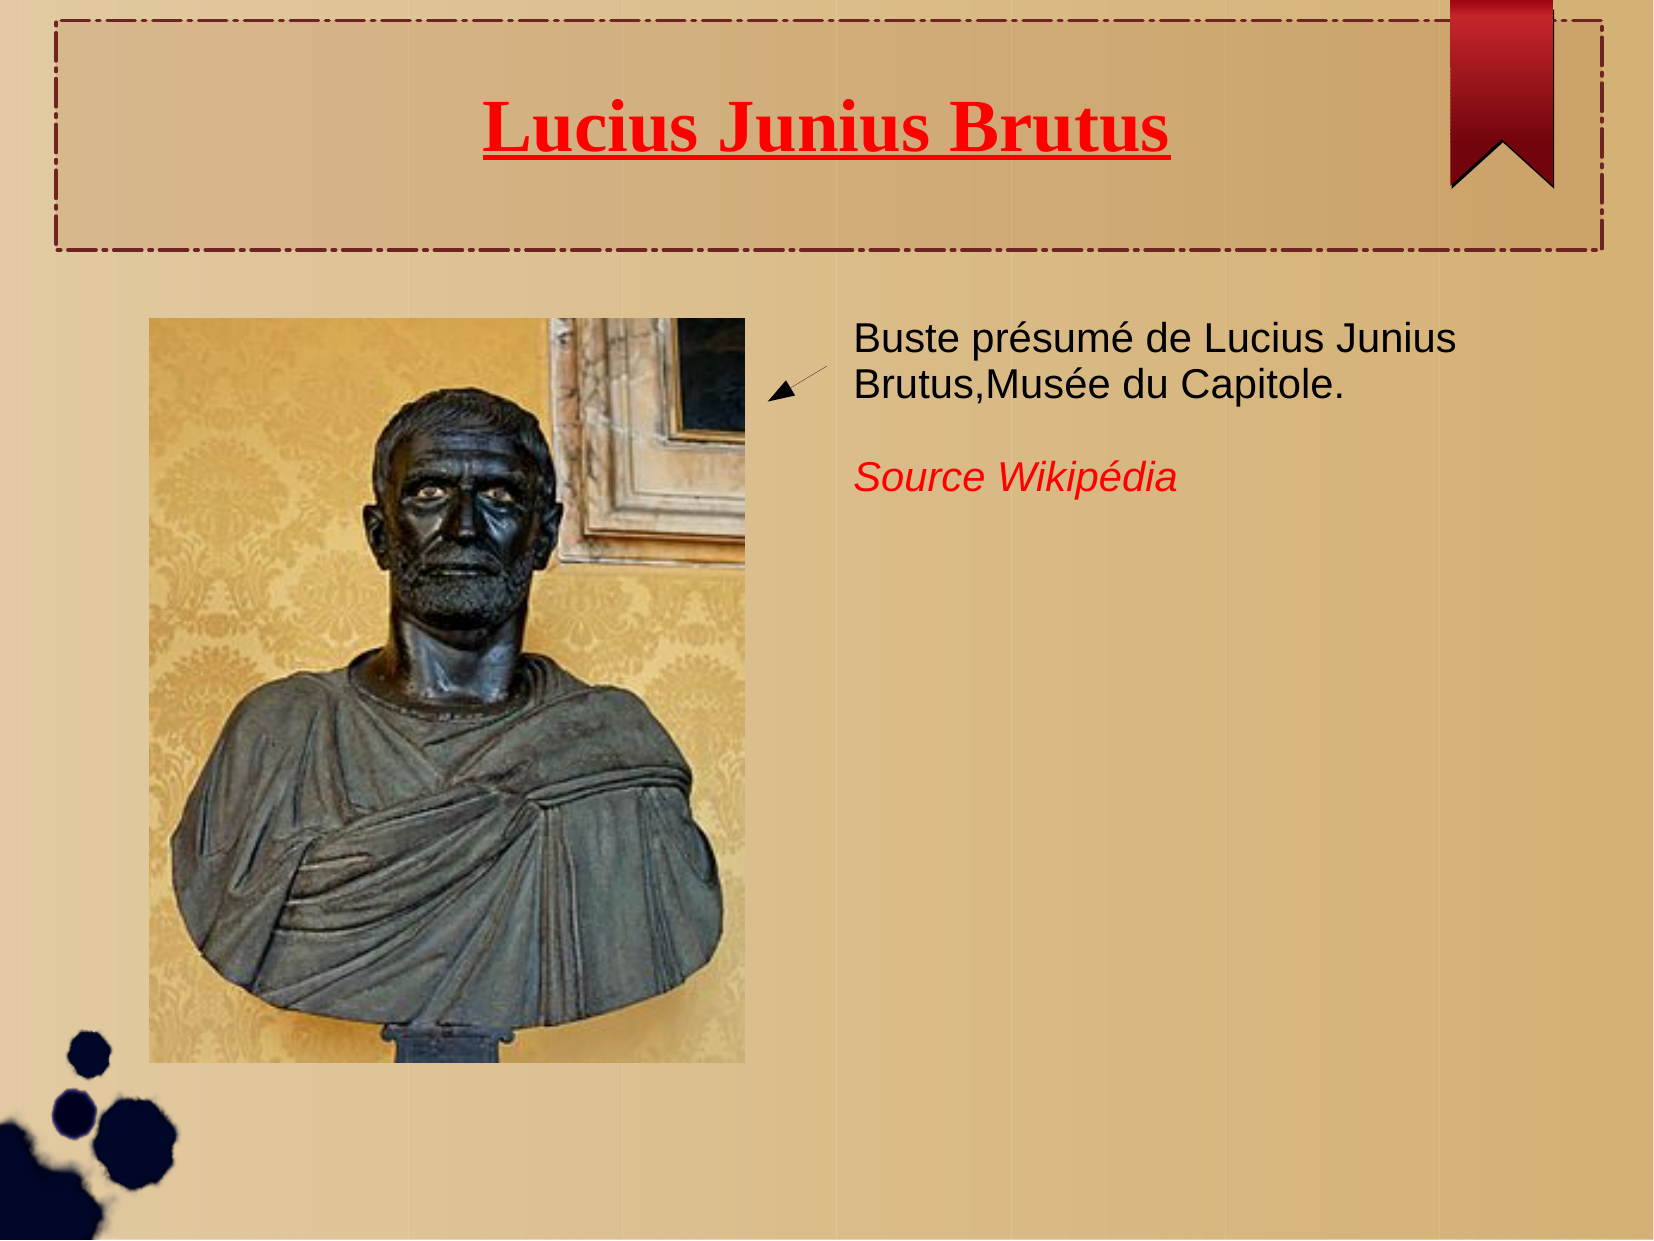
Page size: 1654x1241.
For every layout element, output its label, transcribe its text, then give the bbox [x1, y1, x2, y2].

picture [149, 318, 745, 1063]
text_box Buste présumé de Lucius Junius Brutus,Musée du Capitole. Source Wikipédia [838, 307, 1571, 509]
title Lucius Junius Brutus [389, 47, 1264, 205]
